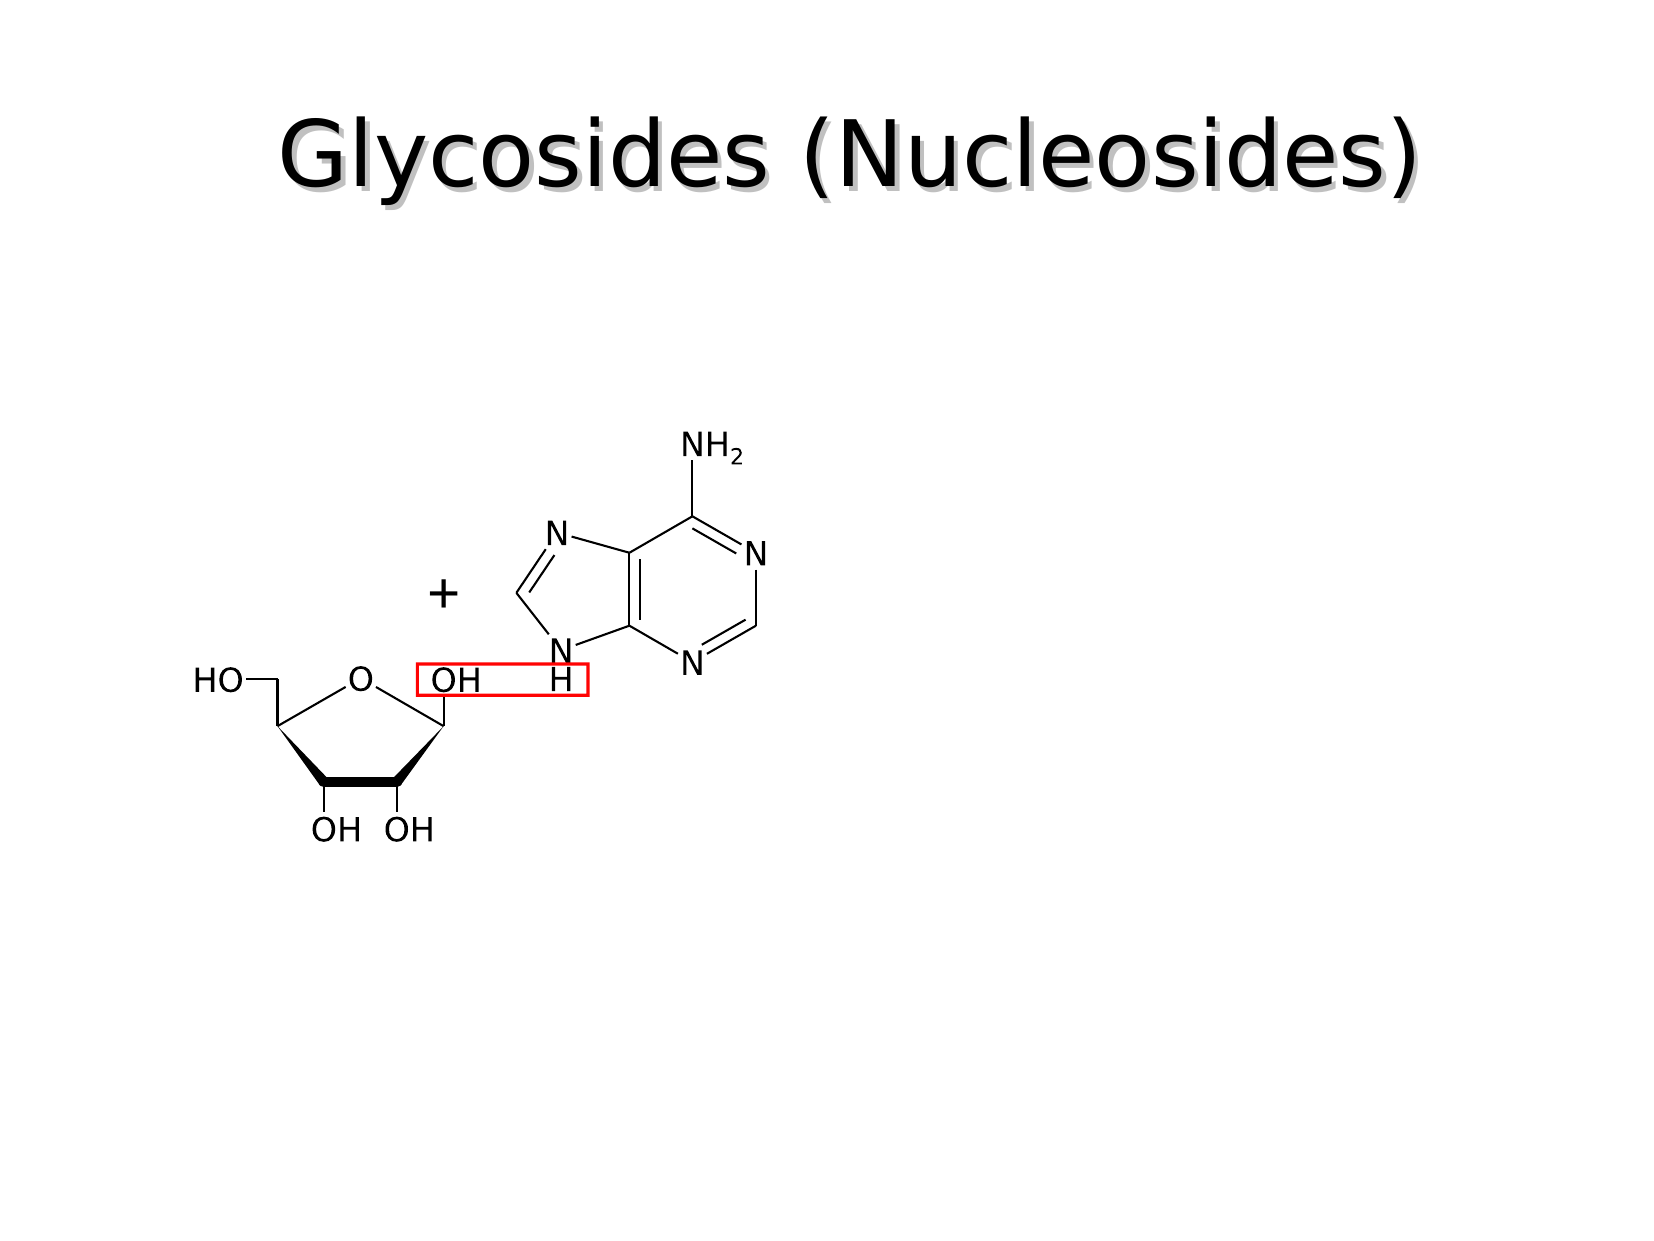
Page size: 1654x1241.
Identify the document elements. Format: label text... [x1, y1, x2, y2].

title Glycosides (Nucleosides) [106, 59, 1595, 252]
text_box + [412, 544, 478, 638]
picture [187, 412, 854, 858]
